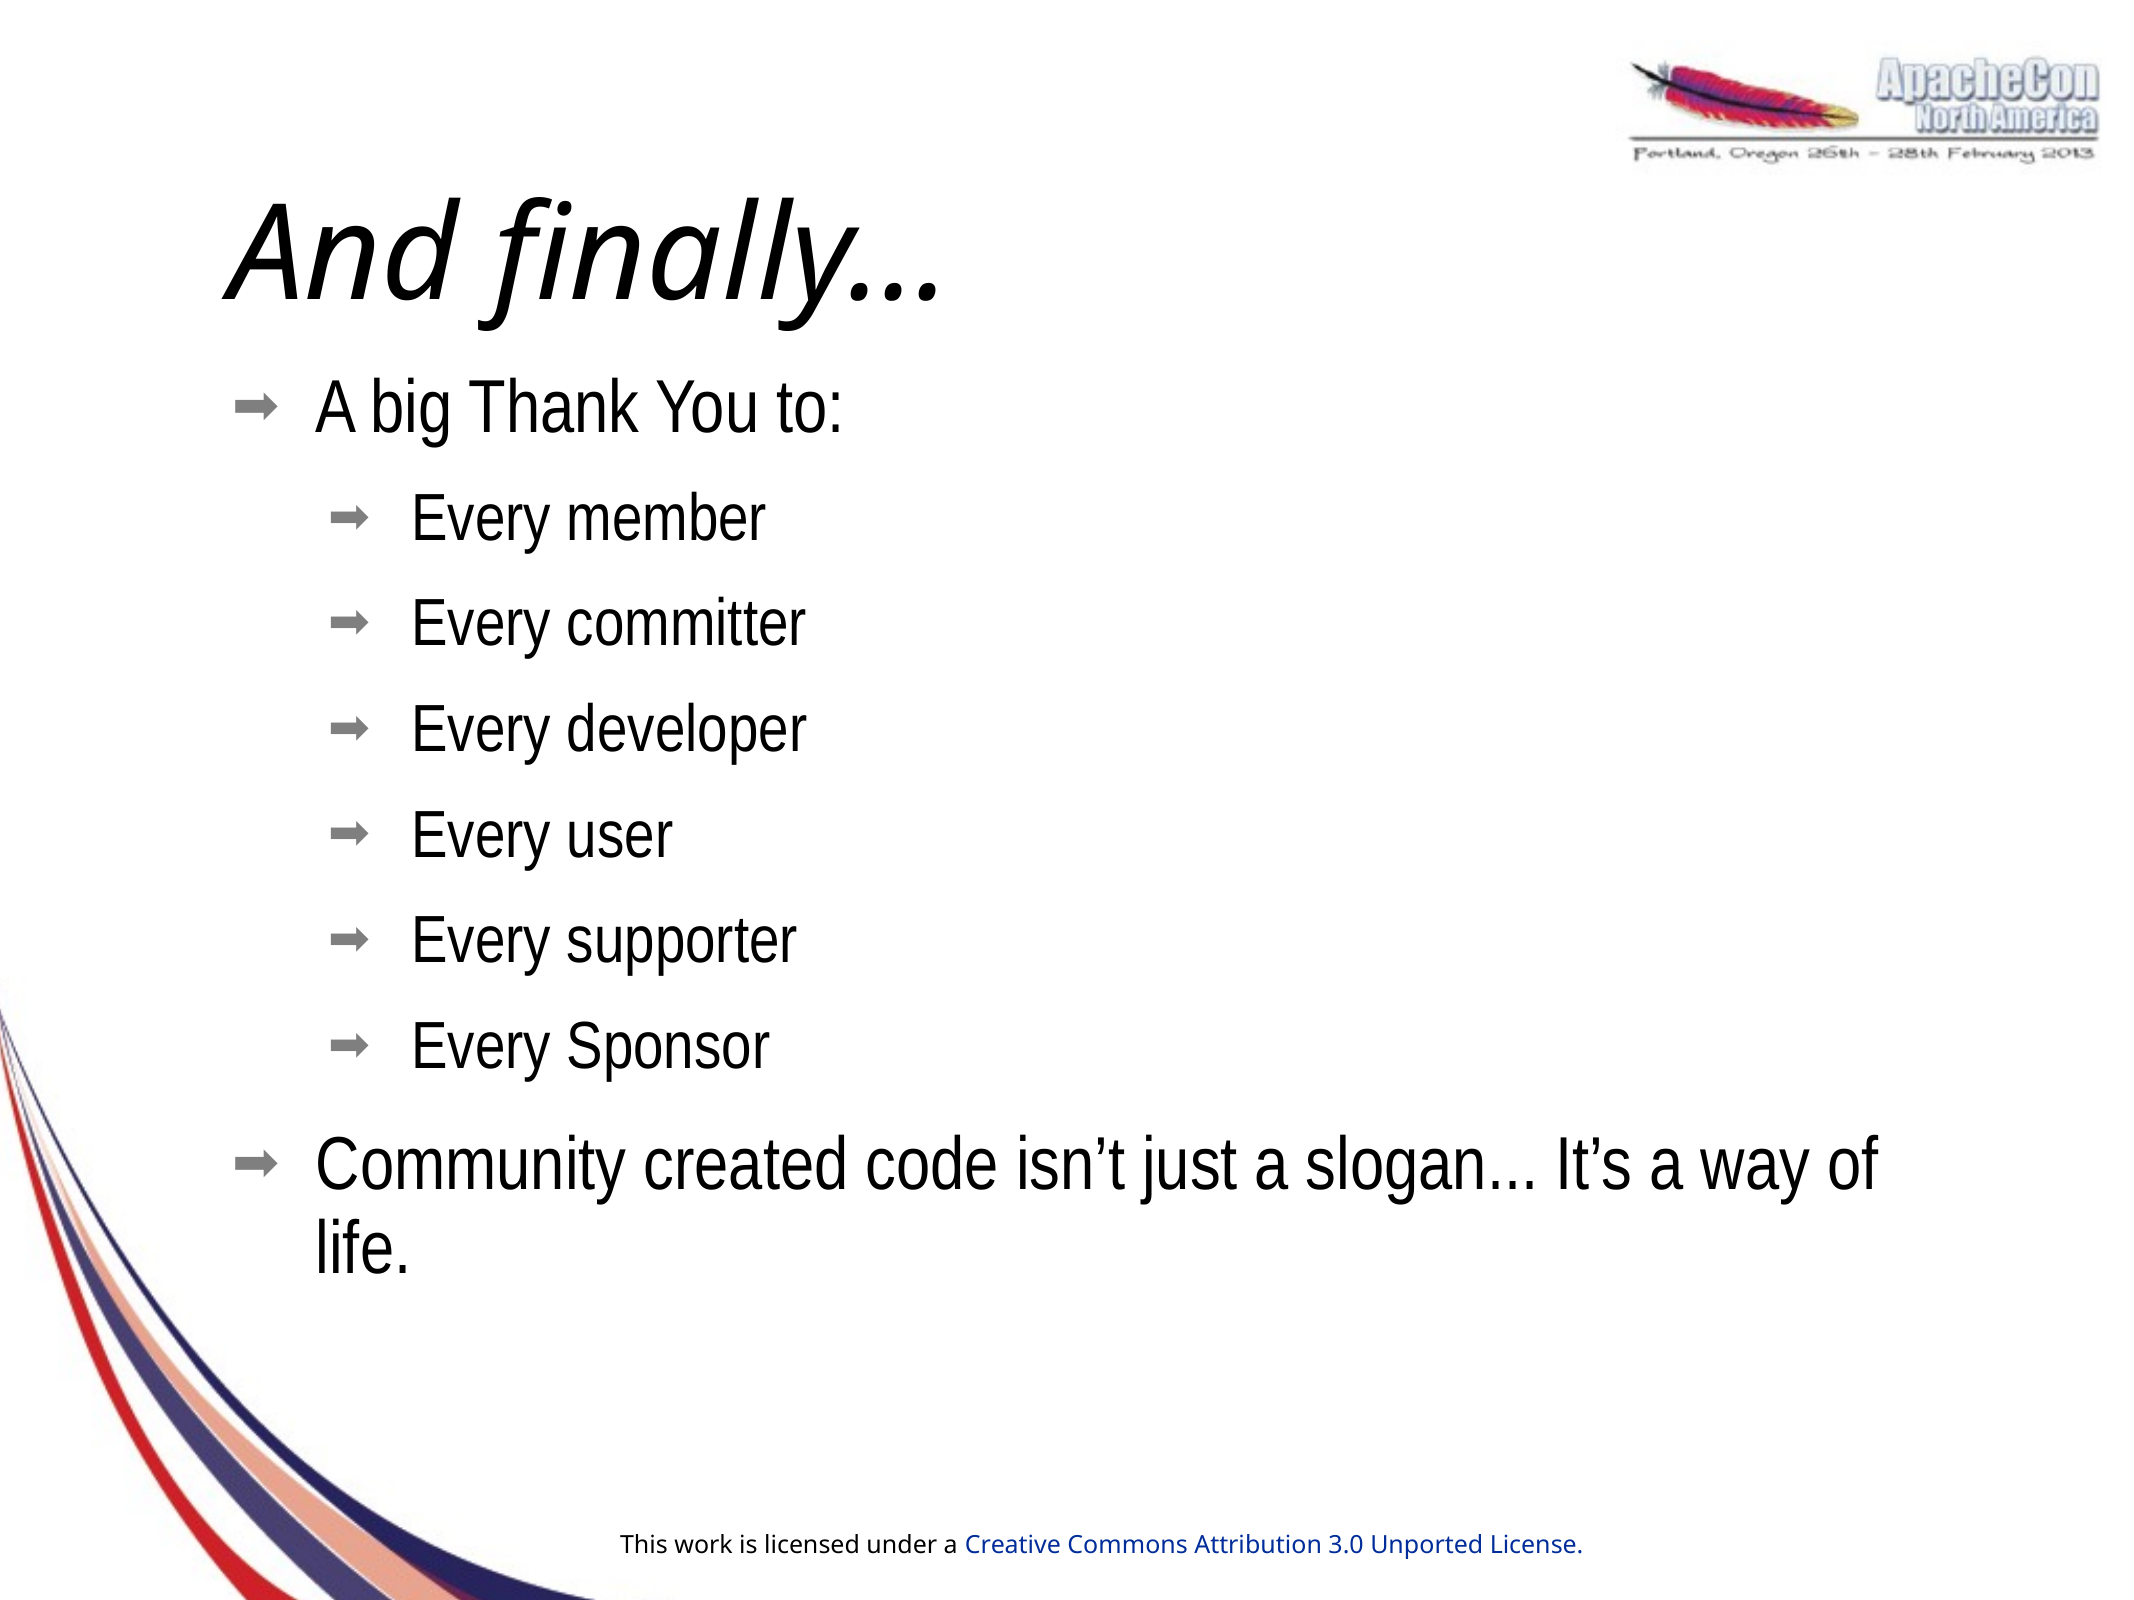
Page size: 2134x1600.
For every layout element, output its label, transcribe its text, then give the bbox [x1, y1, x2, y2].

text_box This work is licensed under a Creative Commons Attribution 3.0 Unported License. [472, 1533, 1733, 1574]
title And finally... [229, 143, 1982, 366]
list A big Thank You to: Every member Every committer Every developer Every user Every supporter Every Sponsor Community created code isn’t just a slogan... It’s a way of life. [228, 365, 1981, 1533]
picture [0, 8, 2127, 1600]
